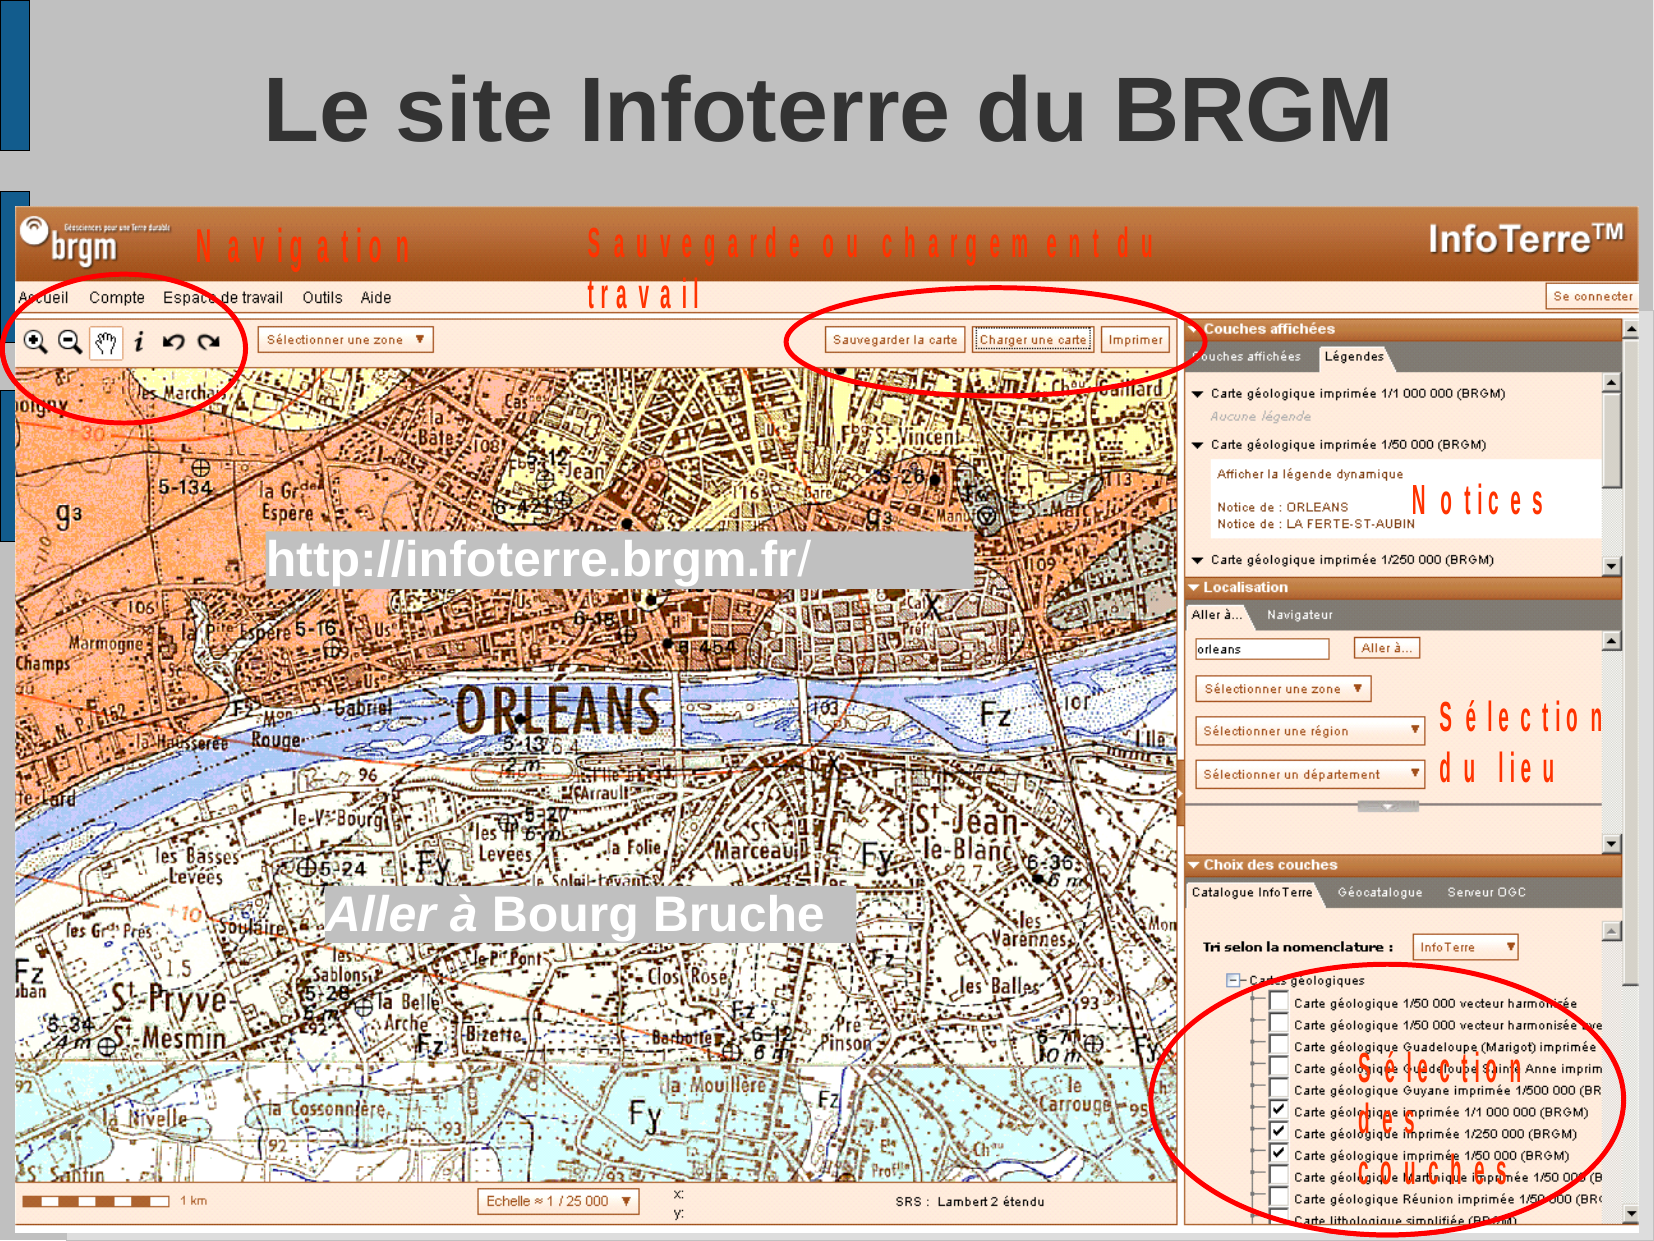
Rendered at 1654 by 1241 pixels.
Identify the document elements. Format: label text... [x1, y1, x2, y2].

title Le site Infoterre du BRGM [123, 0, 1536, 206]
text_box http://infoterre.brgm.fr/ [265, 531, 975, 589]
text_box Aller à Bourg Bruche [324, 885, 857, 943]
picture [0, 206, 1654, 1241]
